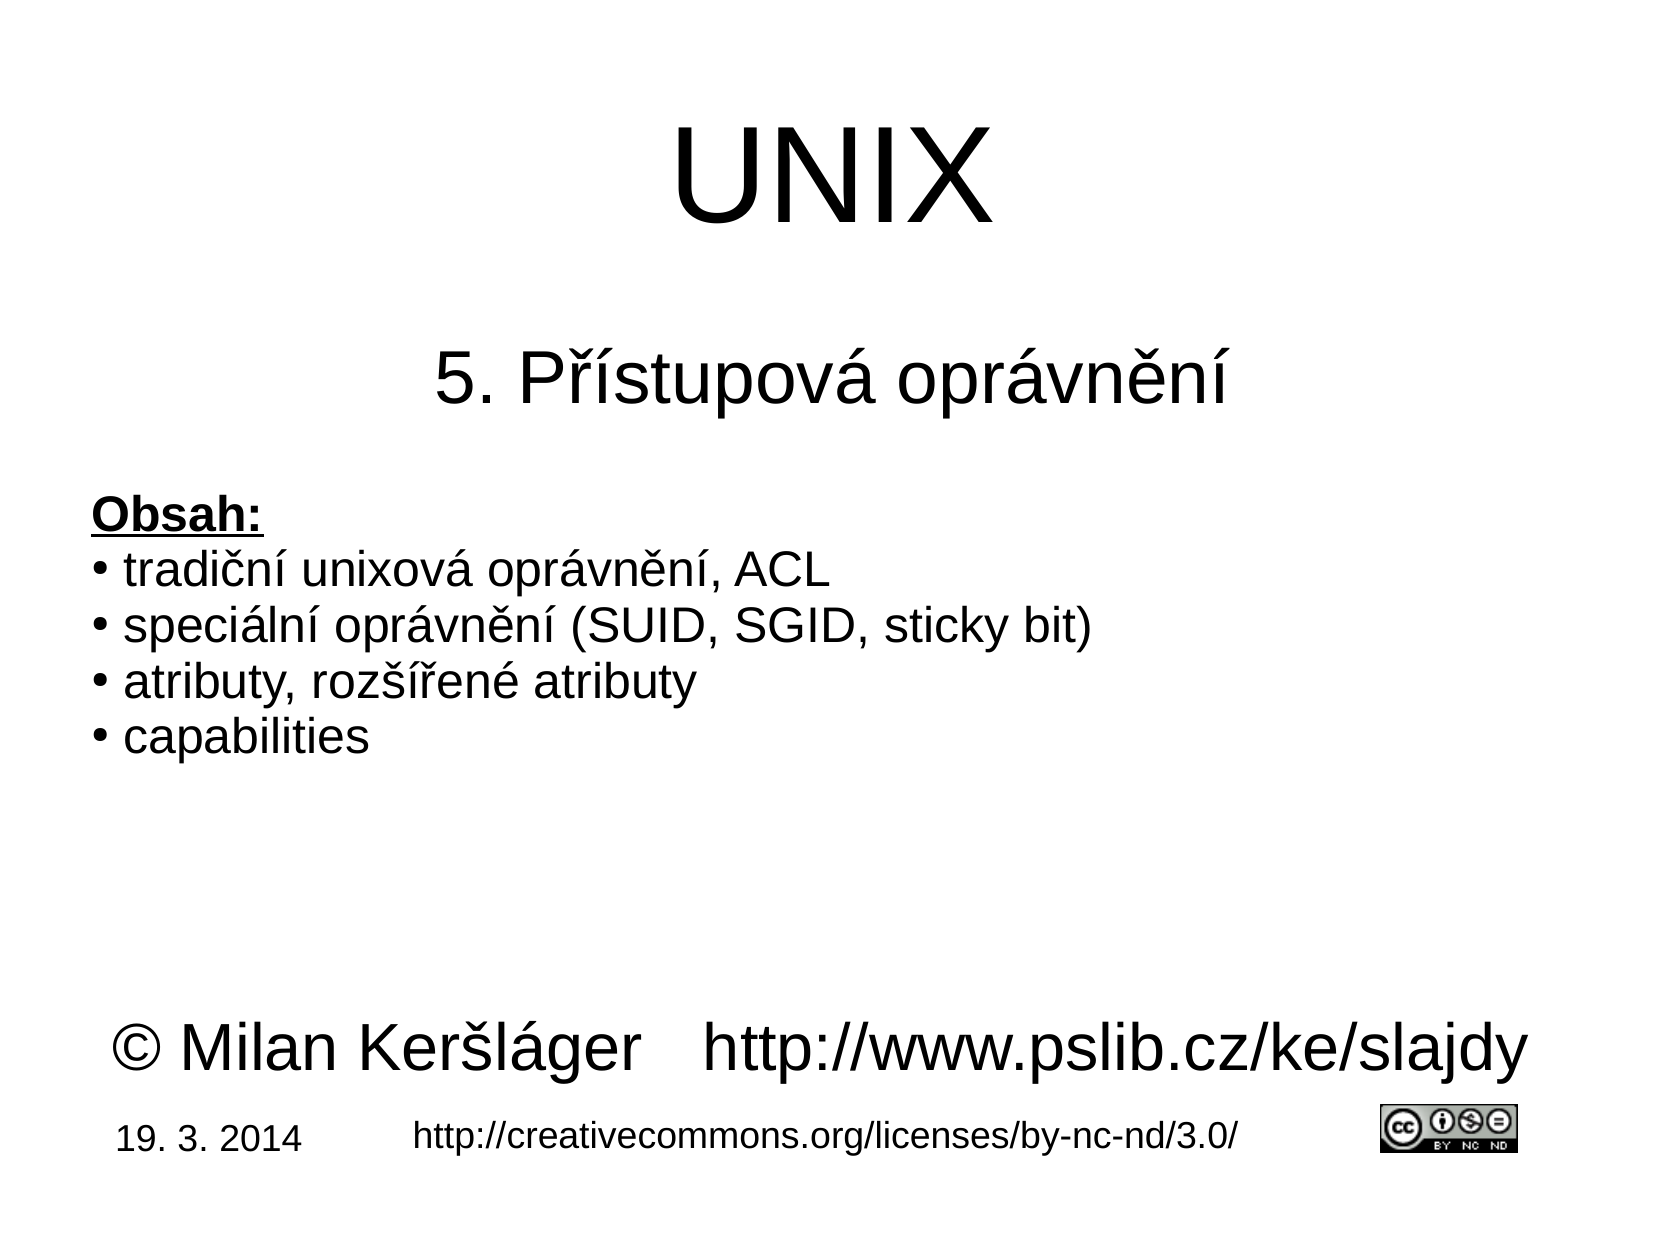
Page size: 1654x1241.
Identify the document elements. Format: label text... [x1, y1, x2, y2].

text_box 19. 3. 2014 [100, 1110, 337, 1168]
title UNIX 5. Přístupová oprávnění [88, 56, 1577, 461]
list © Milan Keršláger http://www.pslib.cz/ke/slajdy [76, 1009, 1565, 1087]
text_box http://creativecommons.org/licenses/by-nc-nd/3.0/ [339, 1107, 1313, 1165]
picture [1380, 1104, 1518, 1153]
text_box Obsah: tradiční unixová oprávnění, ACL speciální oprávnění (SUID, SGID, sticky bit) atributy, rozšířené atributy capabilities [76, 478, 1583, 772]
